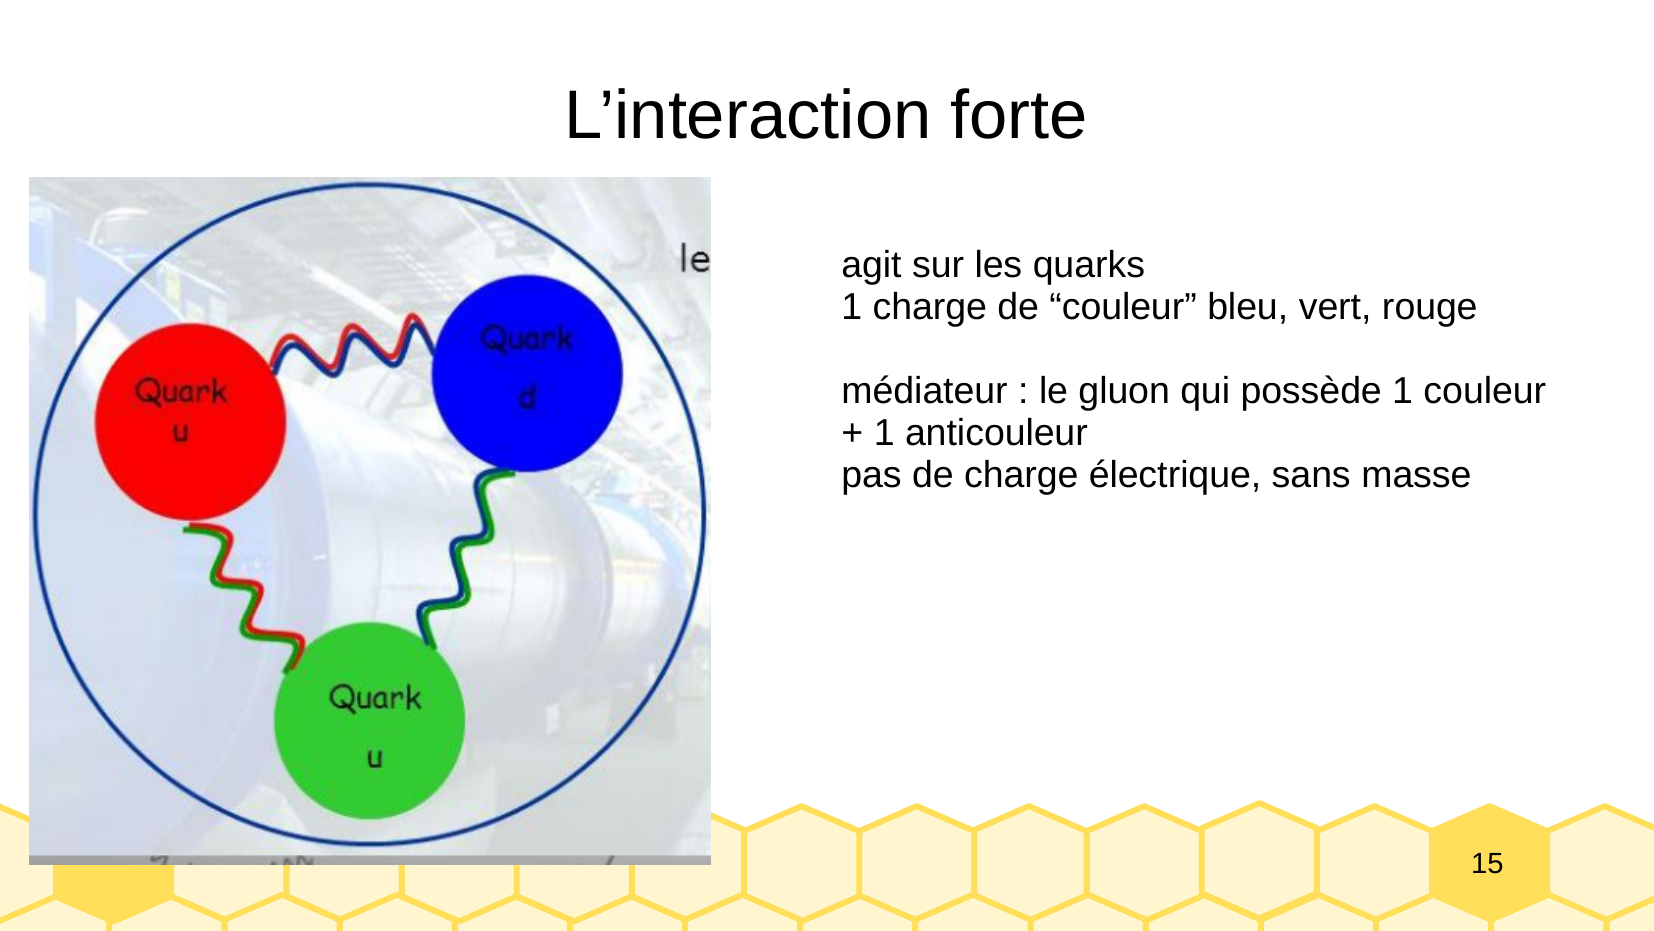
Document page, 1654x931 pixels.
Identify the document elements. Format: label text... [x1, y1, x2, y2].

title L’interaction forte [82, 37, 1571, 193]
text_box agit sur les quarks 1 charge de “couleur” bleu, vert, rouge médiateur : le gluon qui possède 1 couleur + 1 anticouleur pas de charge électrique, sans masse [826, 236, 1565, 503]
picture [29, 177, 711, 865]
